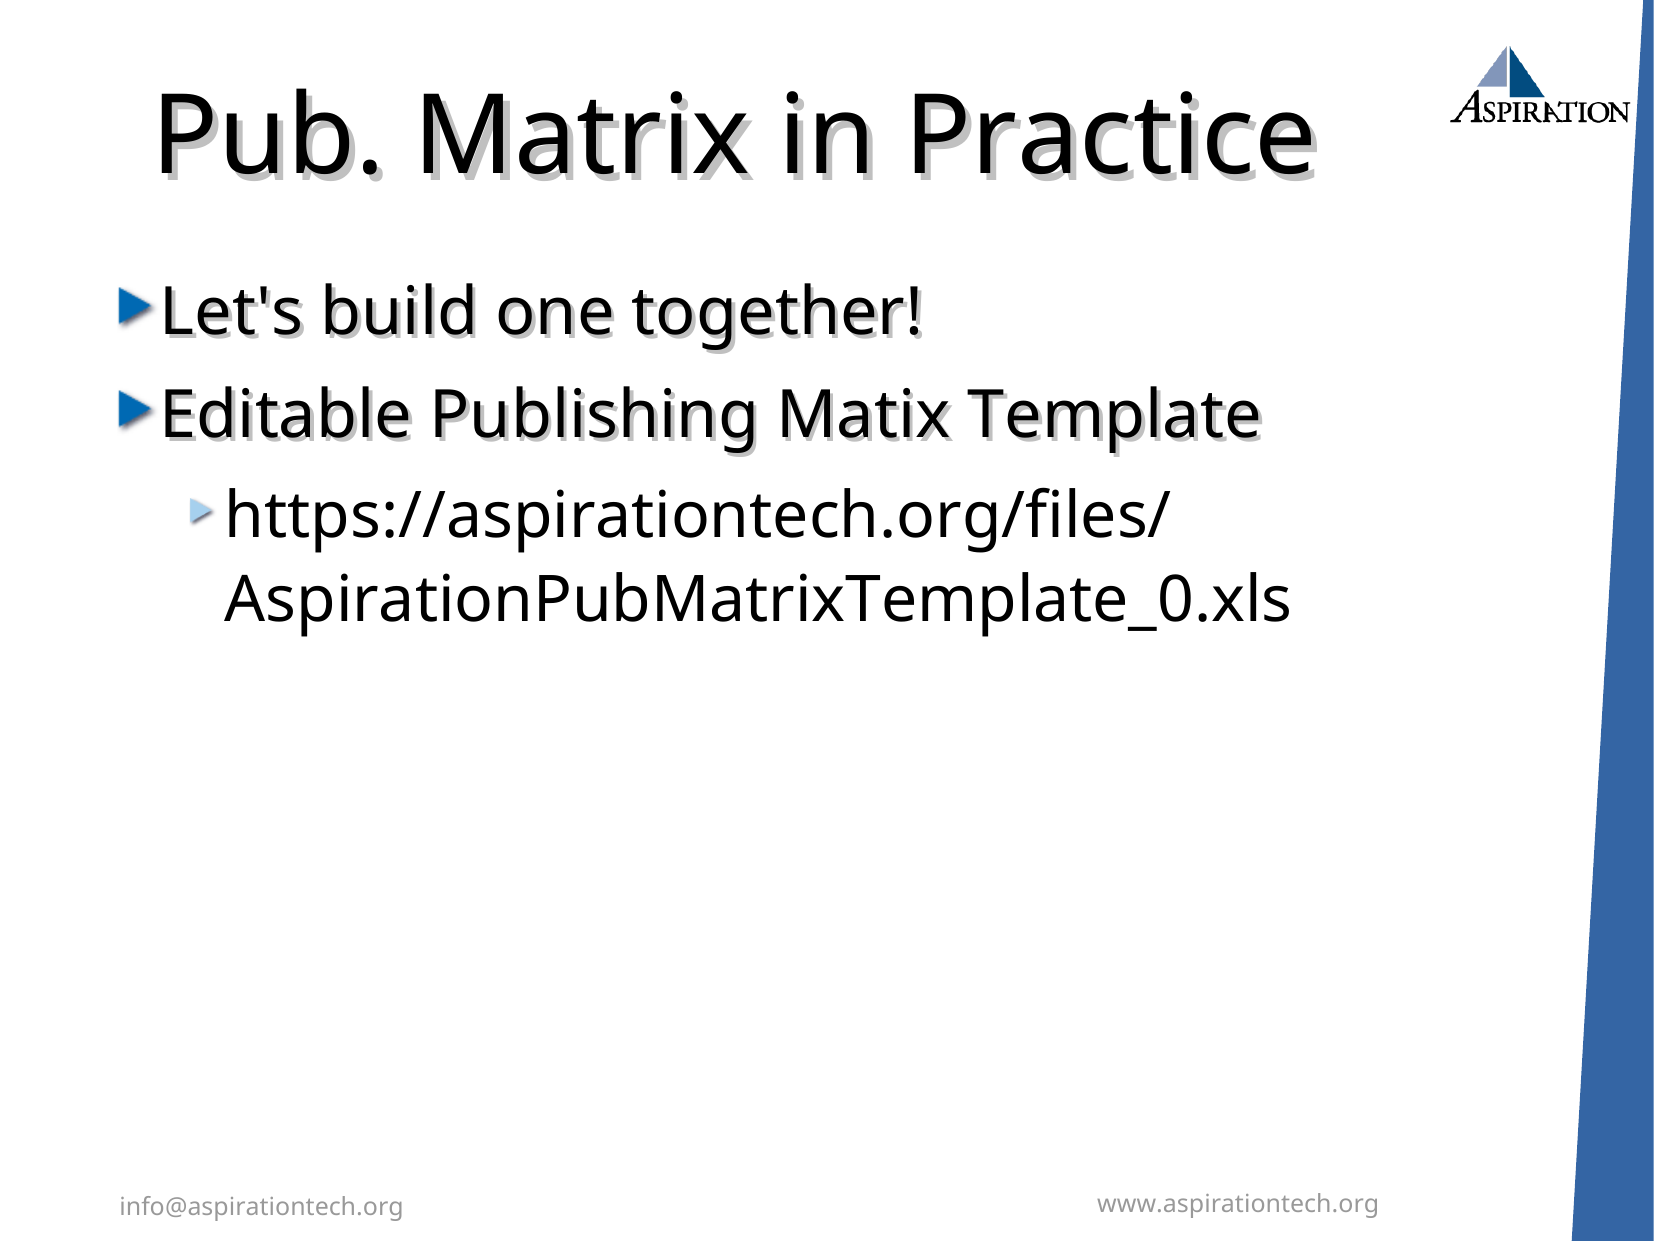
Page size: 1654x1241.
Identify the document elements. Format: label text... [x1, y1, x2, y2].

list Let's build one together! Editable Publishing Matix Template https://aspirationtech.org/files/AspirationPubMatrixTemplate_0.xls [54, 263, 1595, 983]
picture [1450, 46, 1631, 132]
title Pub. Matrix in Practice [54, 21, 1415, 227]
